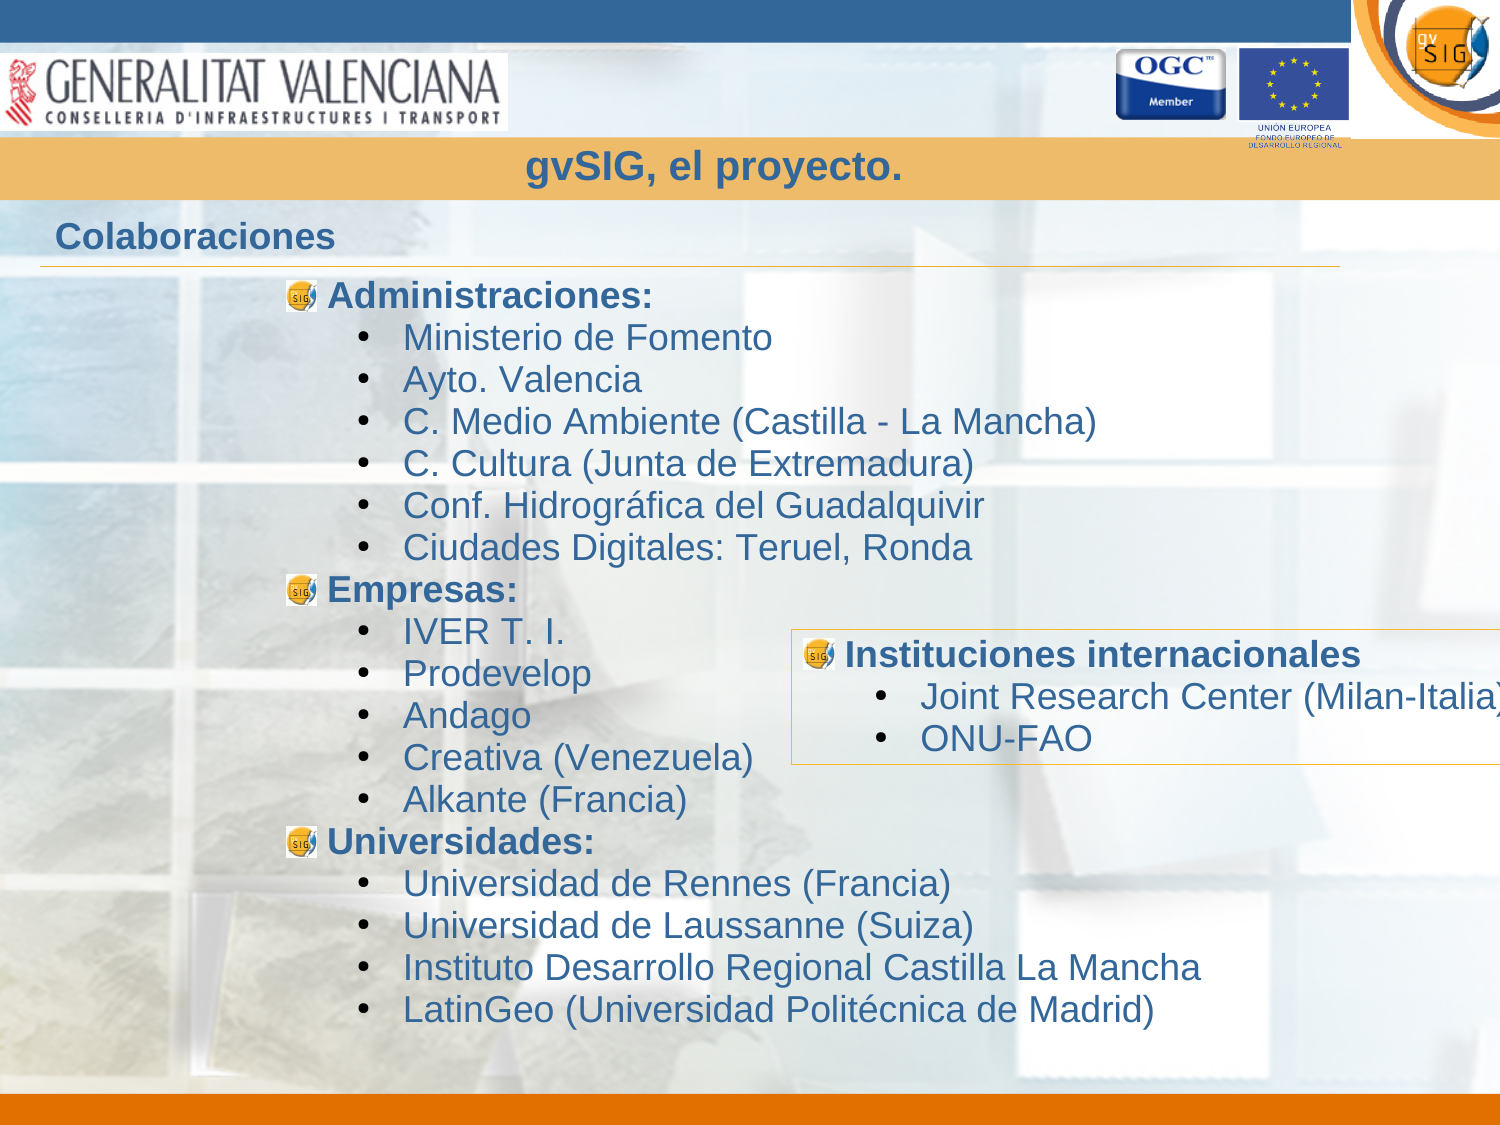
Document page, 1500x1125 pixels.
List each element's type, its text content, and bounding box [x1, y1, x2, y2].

picture [0, 53, 508, 131]
text_box Colaboraciones [40, 210, 691, 275]
picture [286, 826, 317, 858]
picture [1237, 0, 1500, 139]
picture [803, 638, 835, 670]
text_box Instituciones internacionales Joint Research Center (Milan-Italia) ONU-FAO [791, 629, 1500, 765]
picture [1116, 49, 1226, 120]
picture [286, 574, 317, 606]
text_box Administraciones: Ministerio de Fomento Ayto. Valencia C. Medio Ambiente (Castilla - La Mancha) C. Cultura (Junta de Extremadura) Conf. Hidrográfica del Guadalquivir Ciudades Digitales: Teruel, Ronda Empresas: IVER T. I. Prodevelop Andago Creativa (Venezuela) Alkante (Francia) Universidades: Universidad de Rennes (Francia) Universidad de Laussanne (Suiza) Instituto Desarrollo Regional Castilla La Mancha LatinGeo (Universidad Politécnica de Madrid) [271, 267, 1298, 1039]
text_box gvSIG, el proyecto. [0, 137, 1429, 207]
picture [286, 280, 317, 312]
